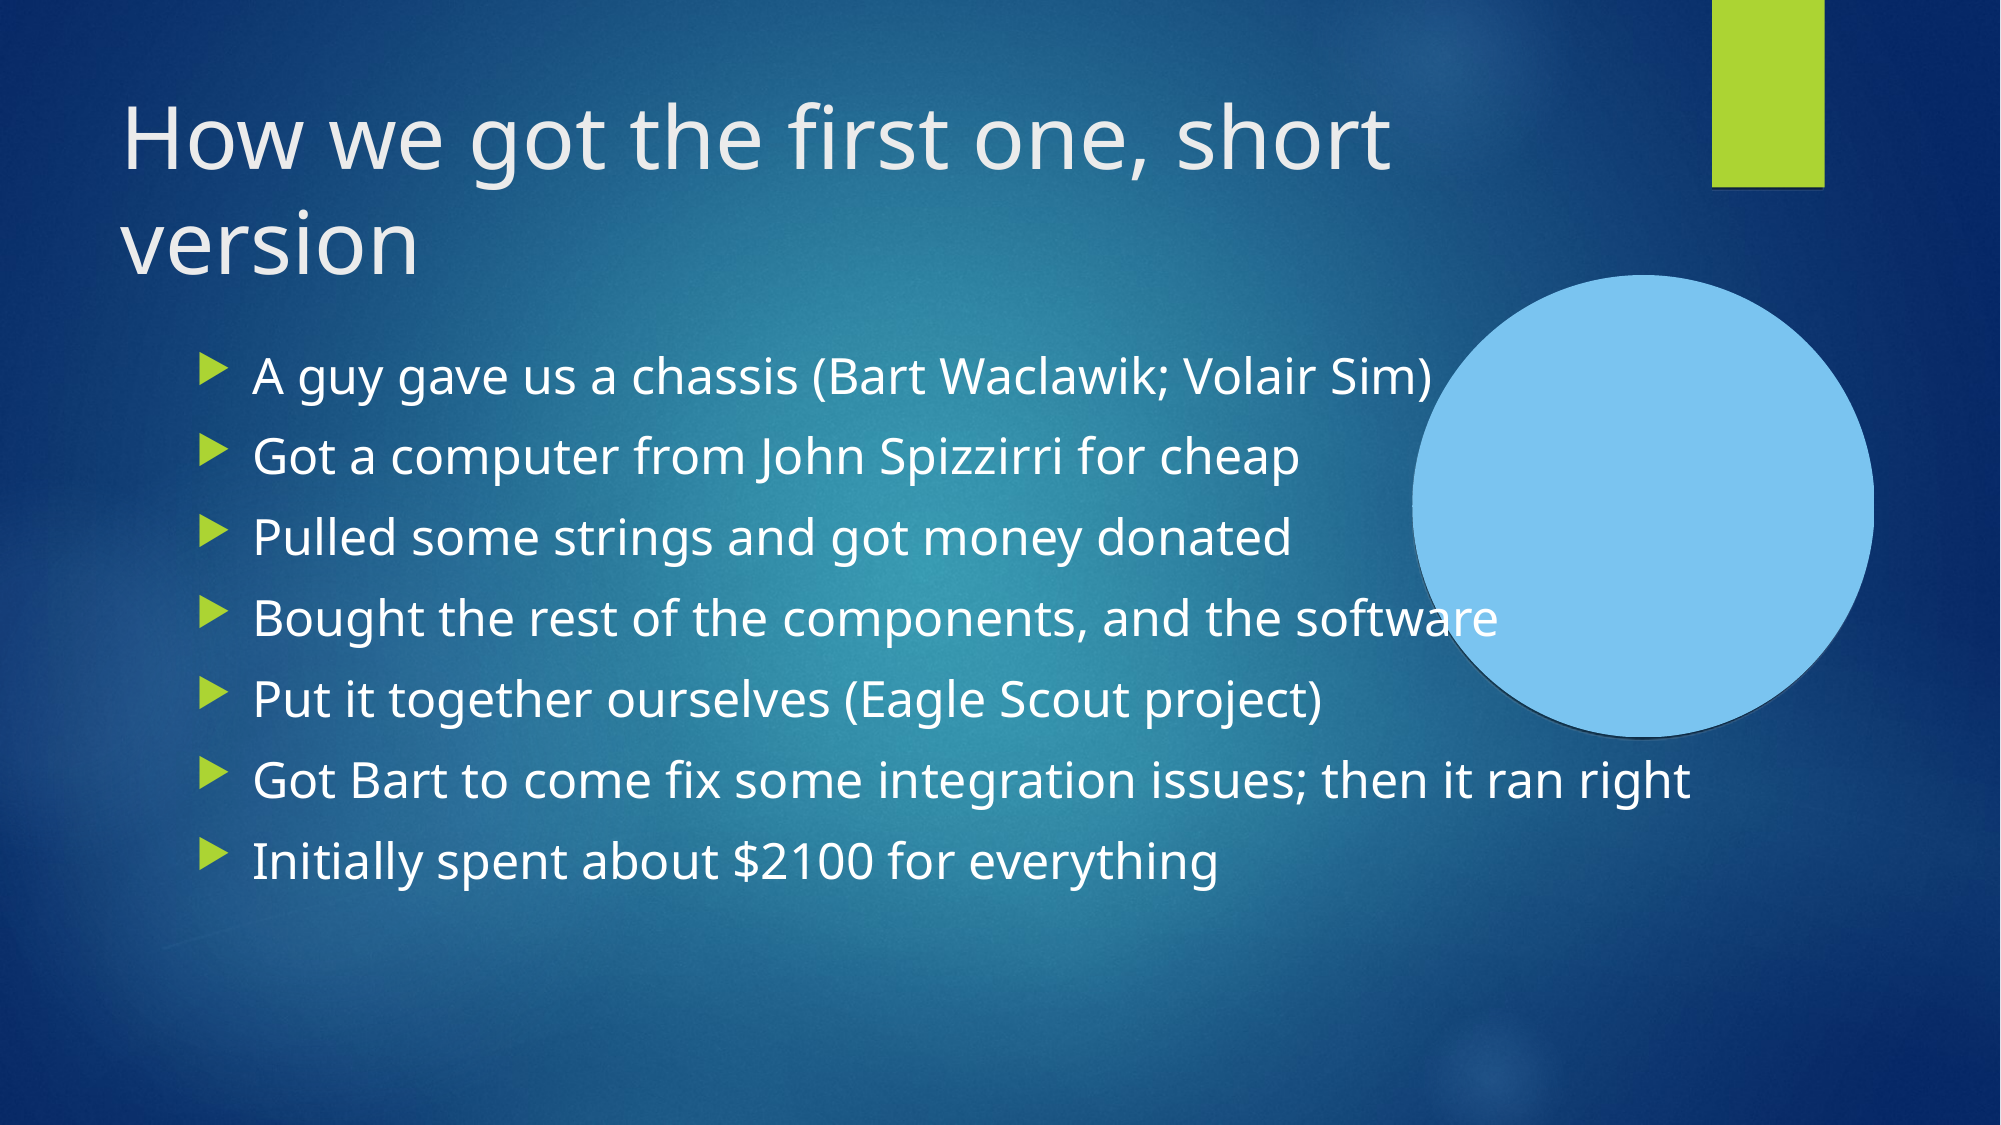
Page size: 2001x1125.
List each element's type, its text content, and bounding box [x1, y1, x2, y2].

text_box A guy gave us a chassis (Bart Waclawik; Volair Sim) Got a computer from John Spizzirri for cheap Pulled some strings and got money donated Bought the rest of the components, and the software Put it together ourselves (Eagle Scout project) Got Bart to come fix some integration issues; then it ran right Initially spent about $2100 for everything [180, 336, 1781, 1025]
picture [0, 0, 2001, 1125]
text_box How we got the first one, short version [105, 74, 1649, 304]
